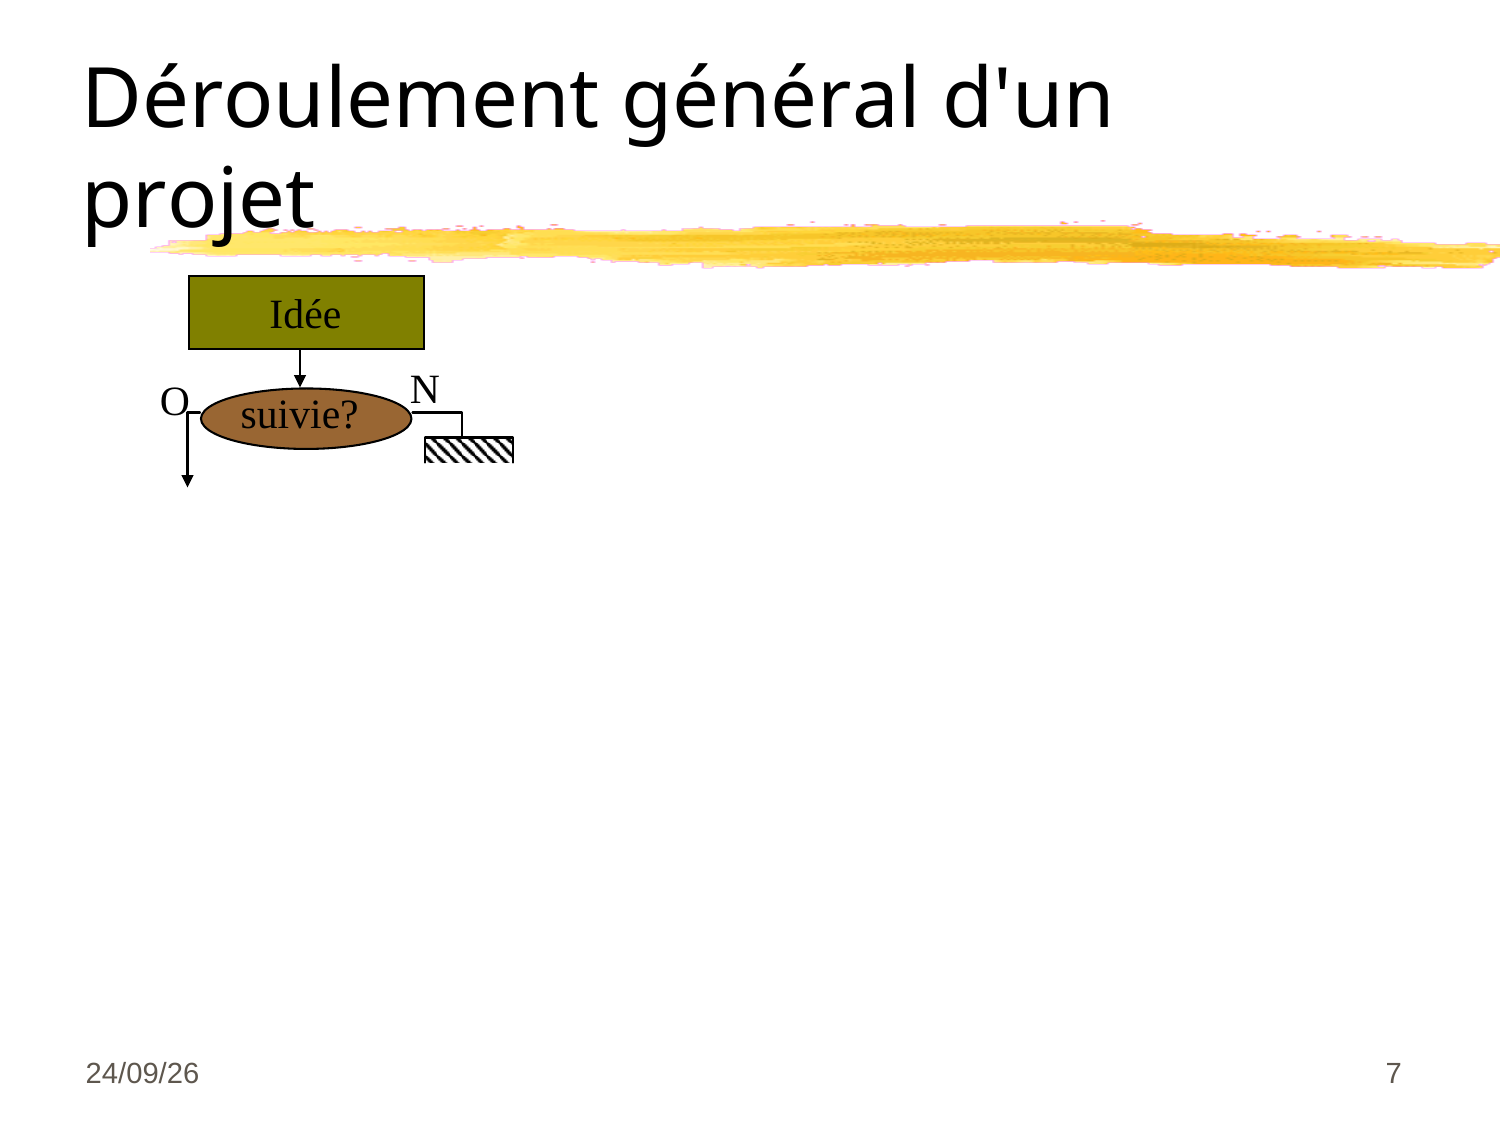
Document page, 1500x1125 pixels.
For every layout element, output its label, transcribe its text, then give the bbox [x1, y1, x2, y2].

text_box [205, 399, 225, 438]
text_box Idée [254, 279, 357, 344]
title Déroulement général d'un projet [66, 37, 1342, 225]
text_box <numéro> [1104, 1021, 1417, 1097]
text_box suivie? [225, 379, 374, 444]
text_box [425, 437, 513, 463]
text_box 20/01/15 [70, 1021, 384, 1097]
text_box N [394, 354, 455, 419]
text_box [248, 444, 364, 449]
text_box O [144, 366, 205, 432]
text_box [188, 275, 424, 349]
text_box [374, 395, 412, 442]
picture [150, 215, 1500, 279]
